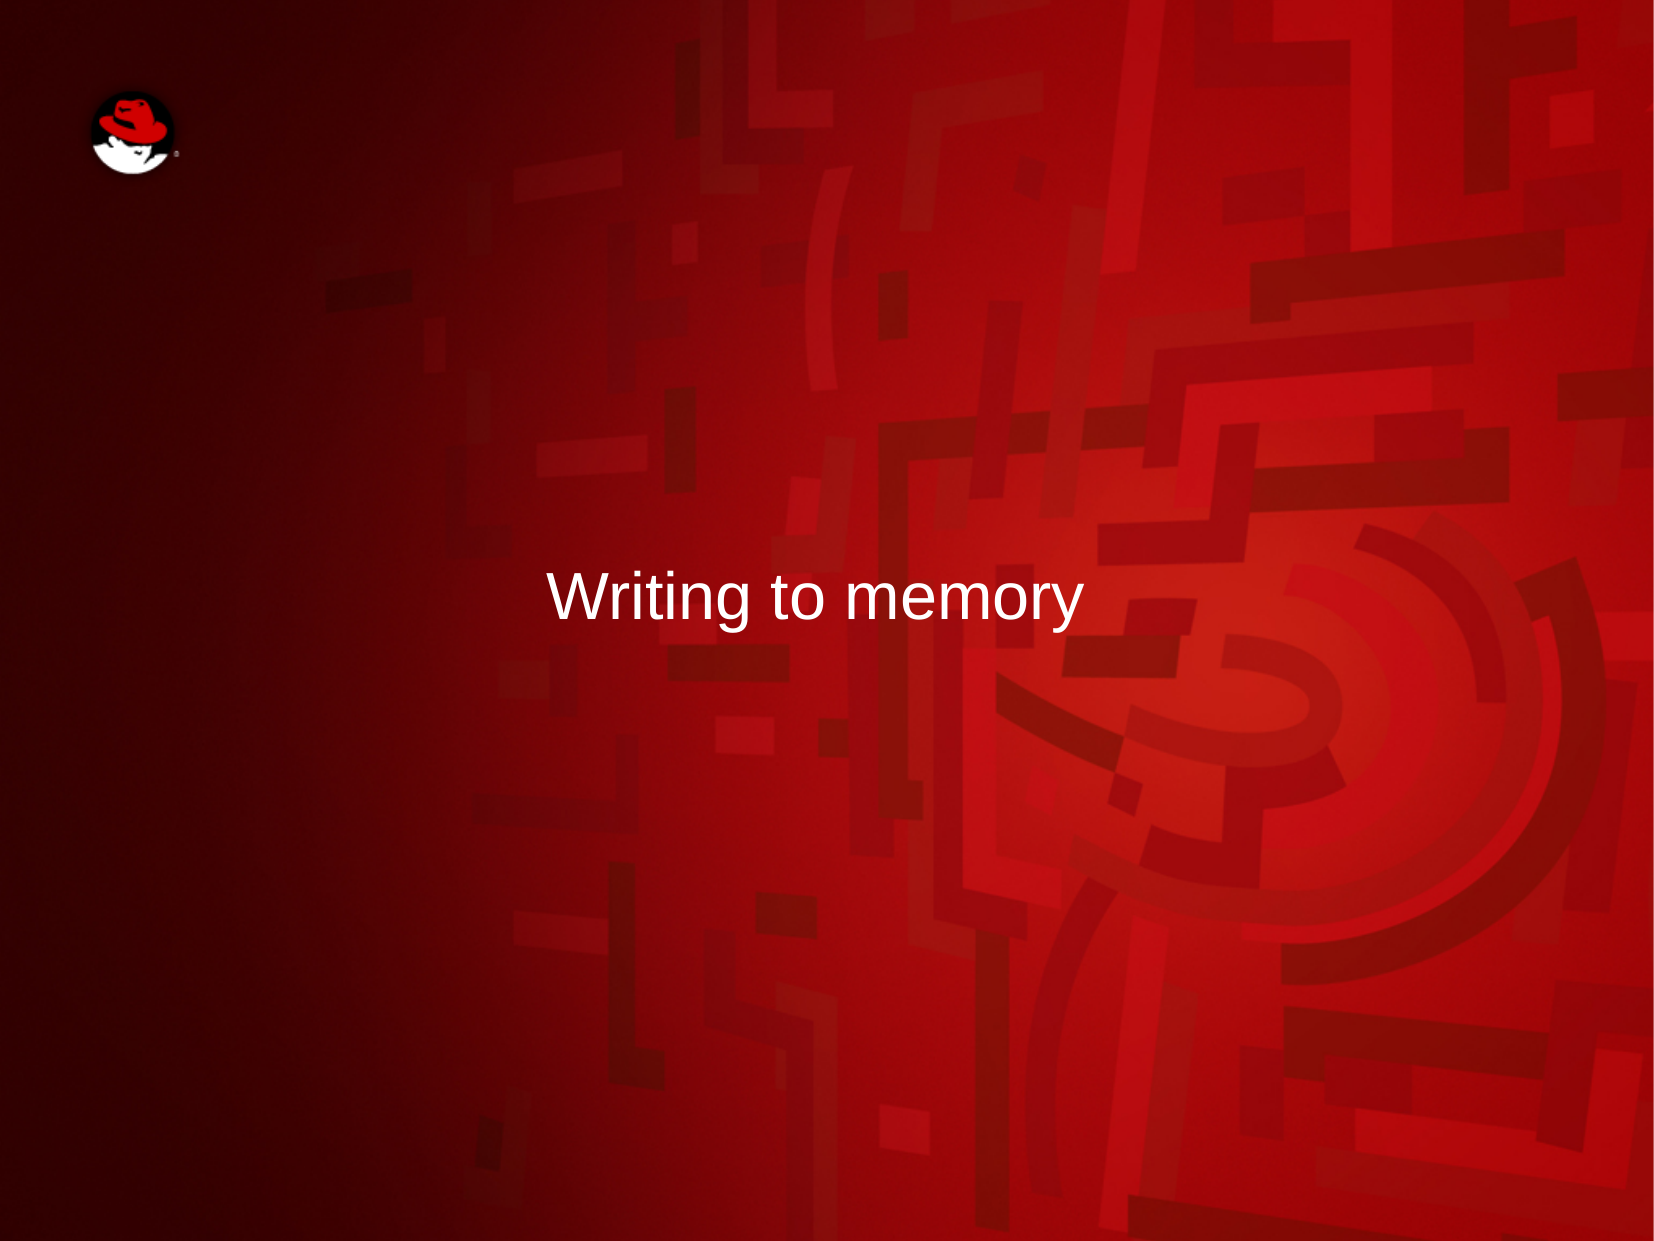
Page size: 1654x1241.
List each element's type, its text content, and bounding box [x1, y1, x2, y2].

text_box Writing to memory [126, 551, 1506, 747]
picture [0, 0, 1654, 1241]
